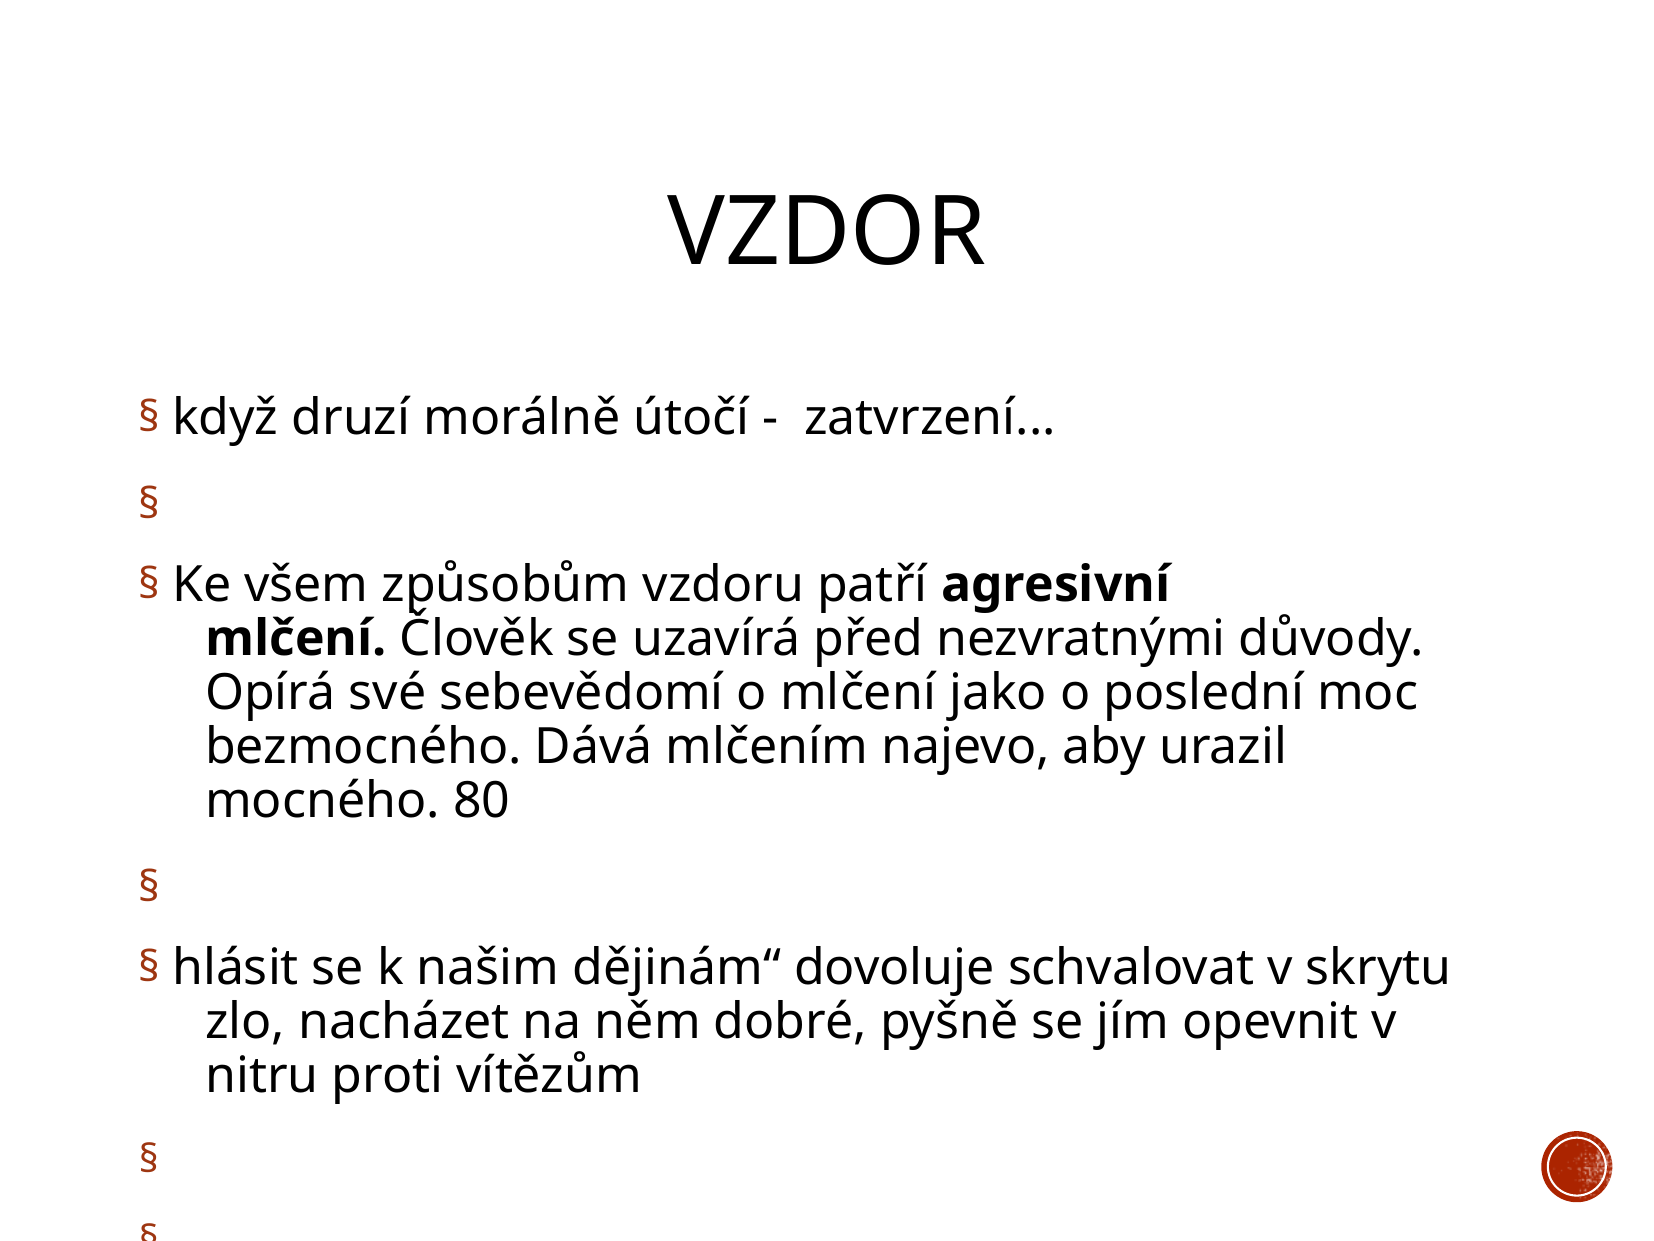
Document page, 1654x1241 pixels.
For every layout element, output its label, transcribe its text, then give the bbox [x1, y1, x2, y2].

list když druzí morálně útočí - zatvrzení... Ke všem způsobům vzdoru patří agresivní mlčení. Člověk se uzavírá před nezvratnými důvody. Opírá své sebevědomí o mlčení jako o poslední moc bezmocného. Dává mlčením najevo, aby urazil mocného. 80 hlásit se k našim dějinám“ dovoluje schvalovat v skrytu zlo, nacházet na něm dobré, pyšně se jím opevnit v nitru proti vítězům [124, 383, 1530, 1117]
title Vzdor [124, 87, 1530, 379]
